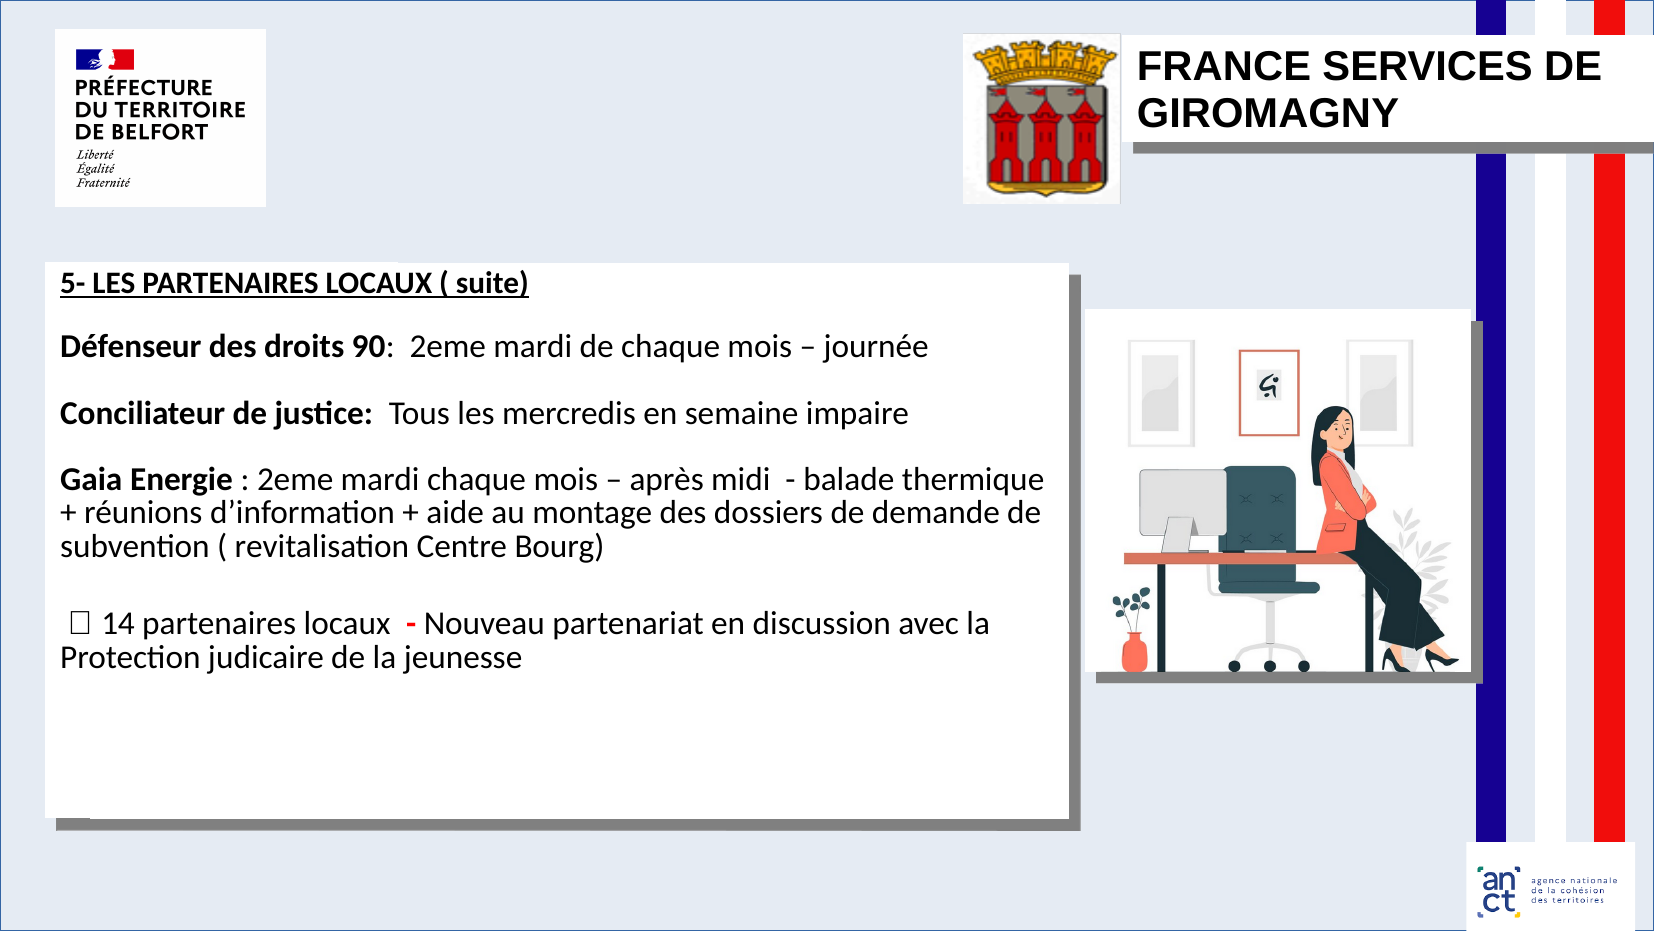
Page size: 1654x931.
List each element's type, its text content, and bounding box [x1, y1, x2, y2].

text_box 5- LES PARTENAIRES LOCAUX ( suite) Défenseur des droits 90: 2eme mardi de chaque mois – journée Conciliateur de justice: Tous les mercredis en semaine impaire Gaia Energie : 2eme mardi chaque mois – après midi - balade thermique + réunions d’information + aide au montage des dossiers de demande de subvention ( revitalisation Centre Bourg)  14 partenaires locaux - Nouveau partenariat en discussion avec la Protection judicaire de la jeunesse [45, 262, 1069, 819]
text_box FRANCE SERVICES DE GIROMAGNY [1123, 35, 1654, 142]
picture [55, 29, 266, 207]
text_box [0, 0, 1654, 931]
picture [963, 32, 1123, 204]
picture [1085, 309, 1471, 672]
picture [1466, 842, 1636, 931]
